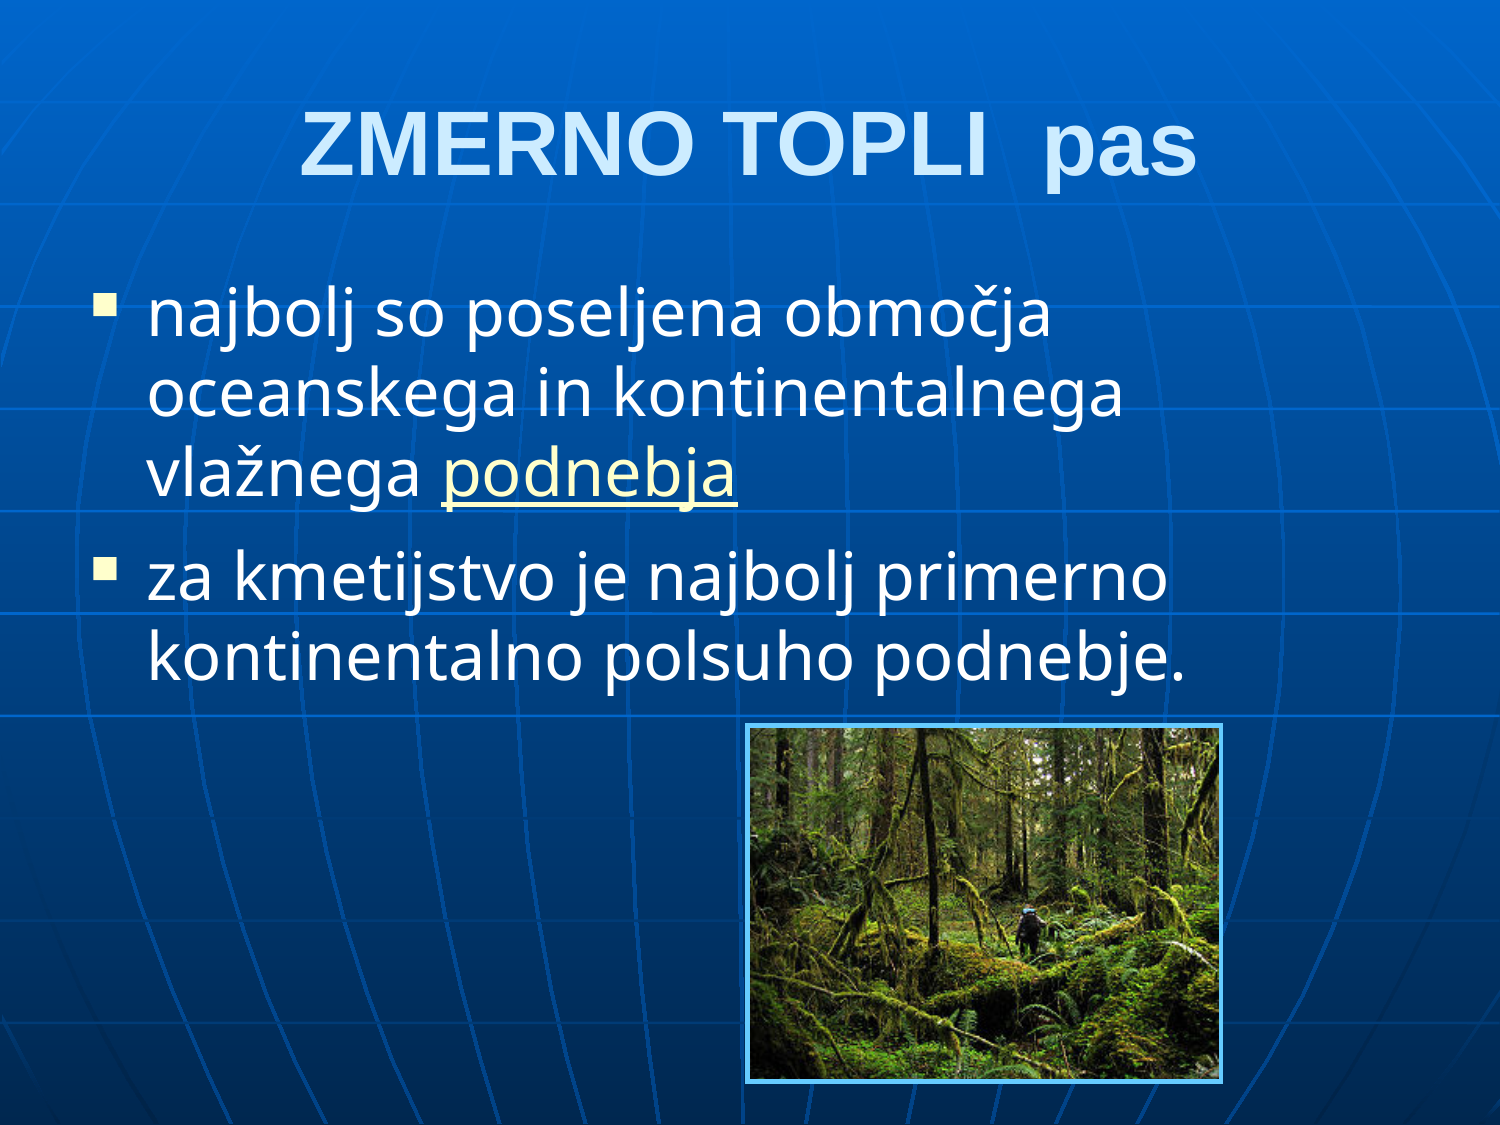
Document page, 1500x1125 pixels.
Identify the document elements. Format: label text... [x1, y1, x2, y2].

list najbolj so poseljena območja oceanskega in kontinentalnega vlažnega podnebja za kmetijstvo je najbolj primerno kontinentalno polsuho podnebje. [75, 262, 1425, 1006]
picture [750, 727, 1219, 1080]
title ZMERNO TOPLI pas [75, 45, 1425, 233]
